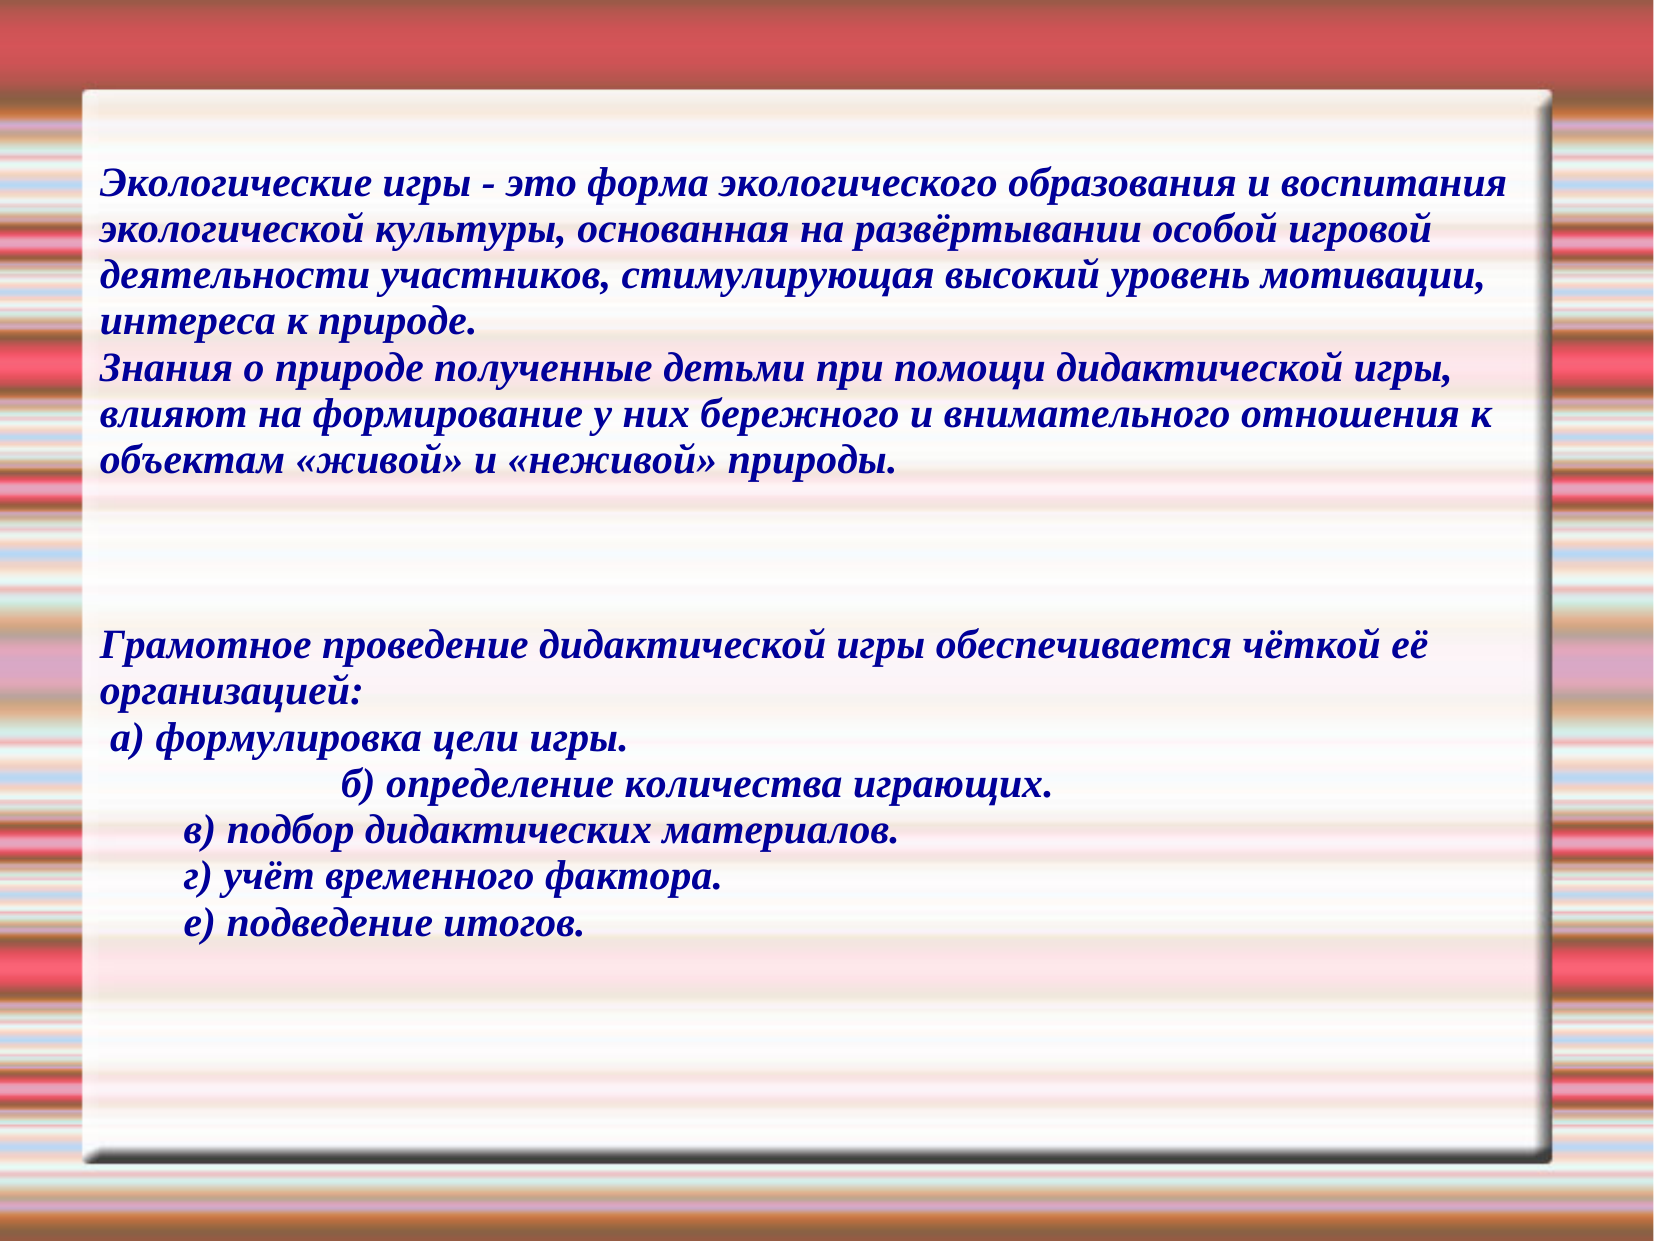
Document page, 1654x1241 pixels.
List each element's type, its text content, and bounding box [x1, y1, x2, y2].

picture [0, 0, 1654, 1241]
title Экологические игры - это форма экологического образования и воспитания экологической культуры, основанная на развёртывании особой игровой деятельности участников, стимулирующая высокий уровень мотивации, интереса к природе. Знания о природе полученные детьми при помощи дидактической игры, влияют на формирование у них бережного и внимательного отношения к объектам «живой» и «неживой» природы. Грамотное проведение дидактической игры обеспечивается чёткой её организацией: а) формулировка цели игры. б) определение количества играющих. в) подбор дидактических материалов. г) учёт временного фактора. е) подведение итогов. [99, 154, 1512, 996]
